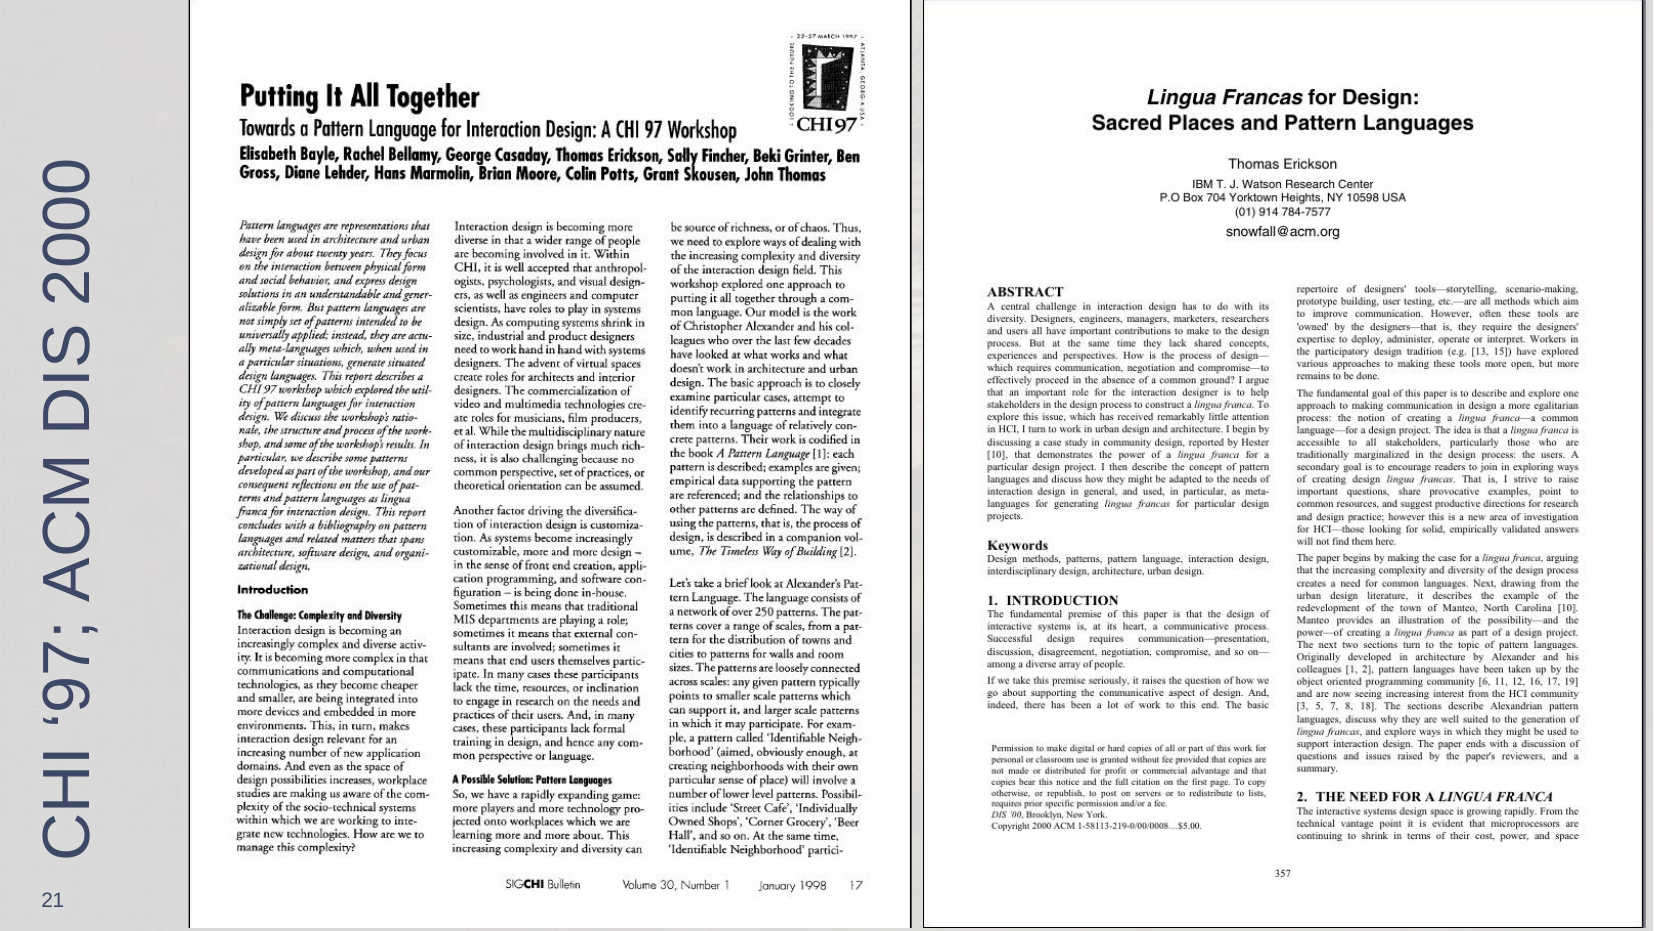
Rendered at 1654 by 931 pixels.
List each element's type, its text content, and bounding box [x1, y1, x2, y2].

title CHI ‘97; ACM DIS 2000 [35, 52, 131, 862]
text_box 1967 Pattern Manual [0, 0, 1653, 931]
picture [188, 0, 912, 928]
picture [923, 0, 1646, 928]
